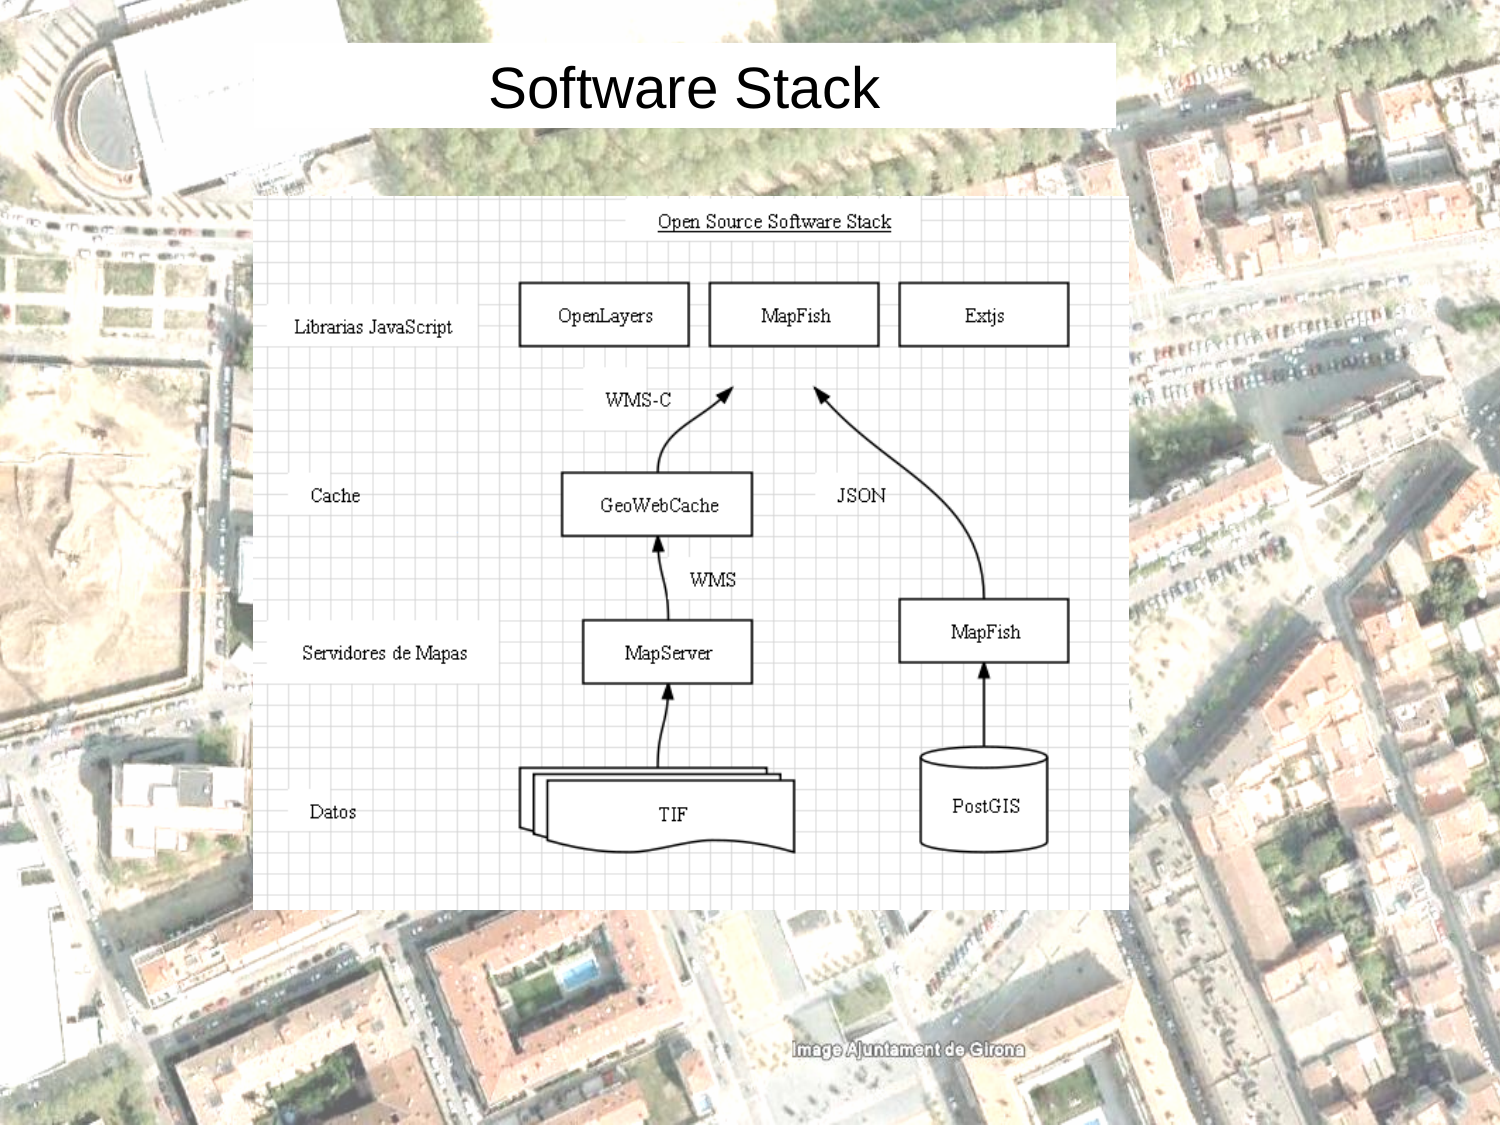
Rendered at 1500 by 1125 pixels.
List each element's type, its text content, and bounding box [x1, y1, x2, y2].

picture [0, 0, 1500, 1125]
title Software Stack [253, 42, 1117, 128]
